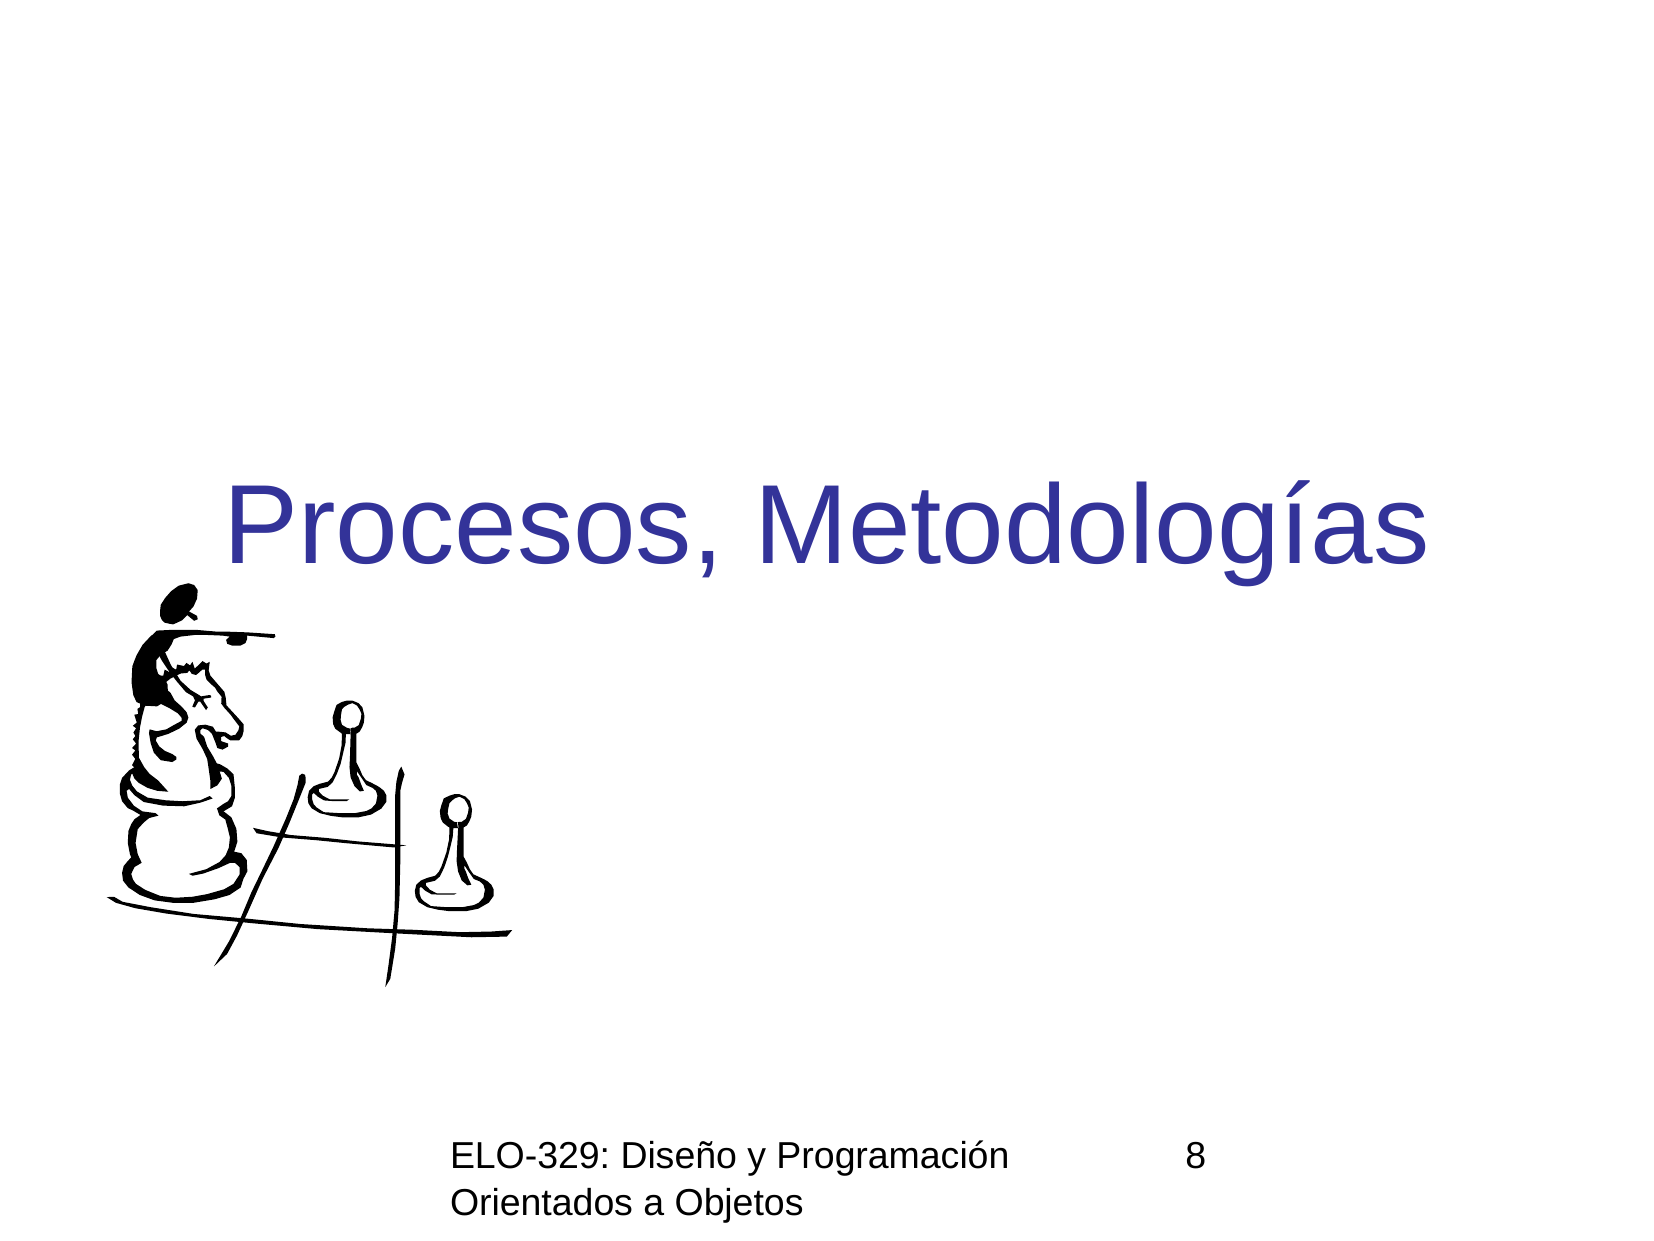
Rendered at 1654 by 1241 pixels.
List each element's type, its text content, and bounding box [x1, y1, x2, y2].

picture [106, 583, 513, 988]
text_box Procesos, Metodologías [82, 43, 1571, 988]
